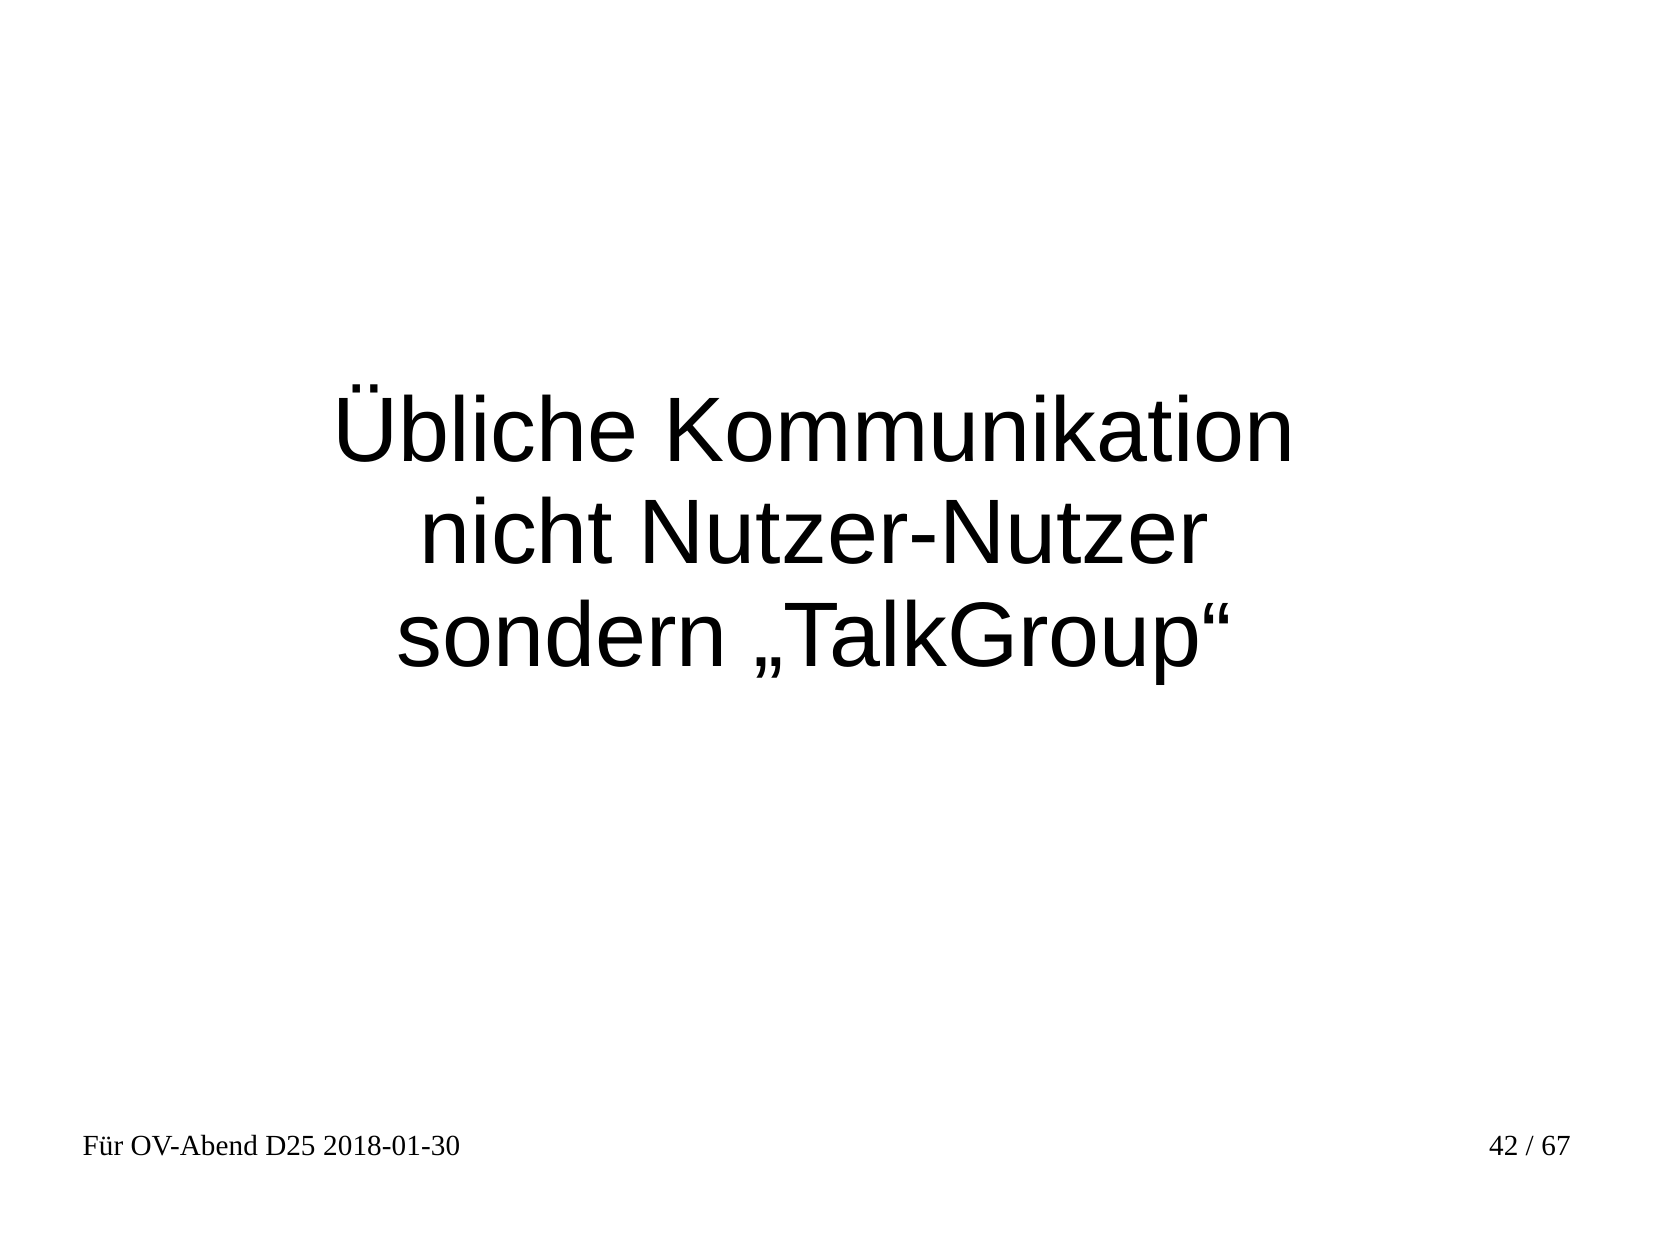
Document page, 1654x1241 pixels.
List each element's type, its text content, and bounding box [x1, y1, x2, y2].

title Übliche Kommunikation nicht Nutzer-Nutzer sondern „TalkGroup“ [70, 377, 1560, 686]
